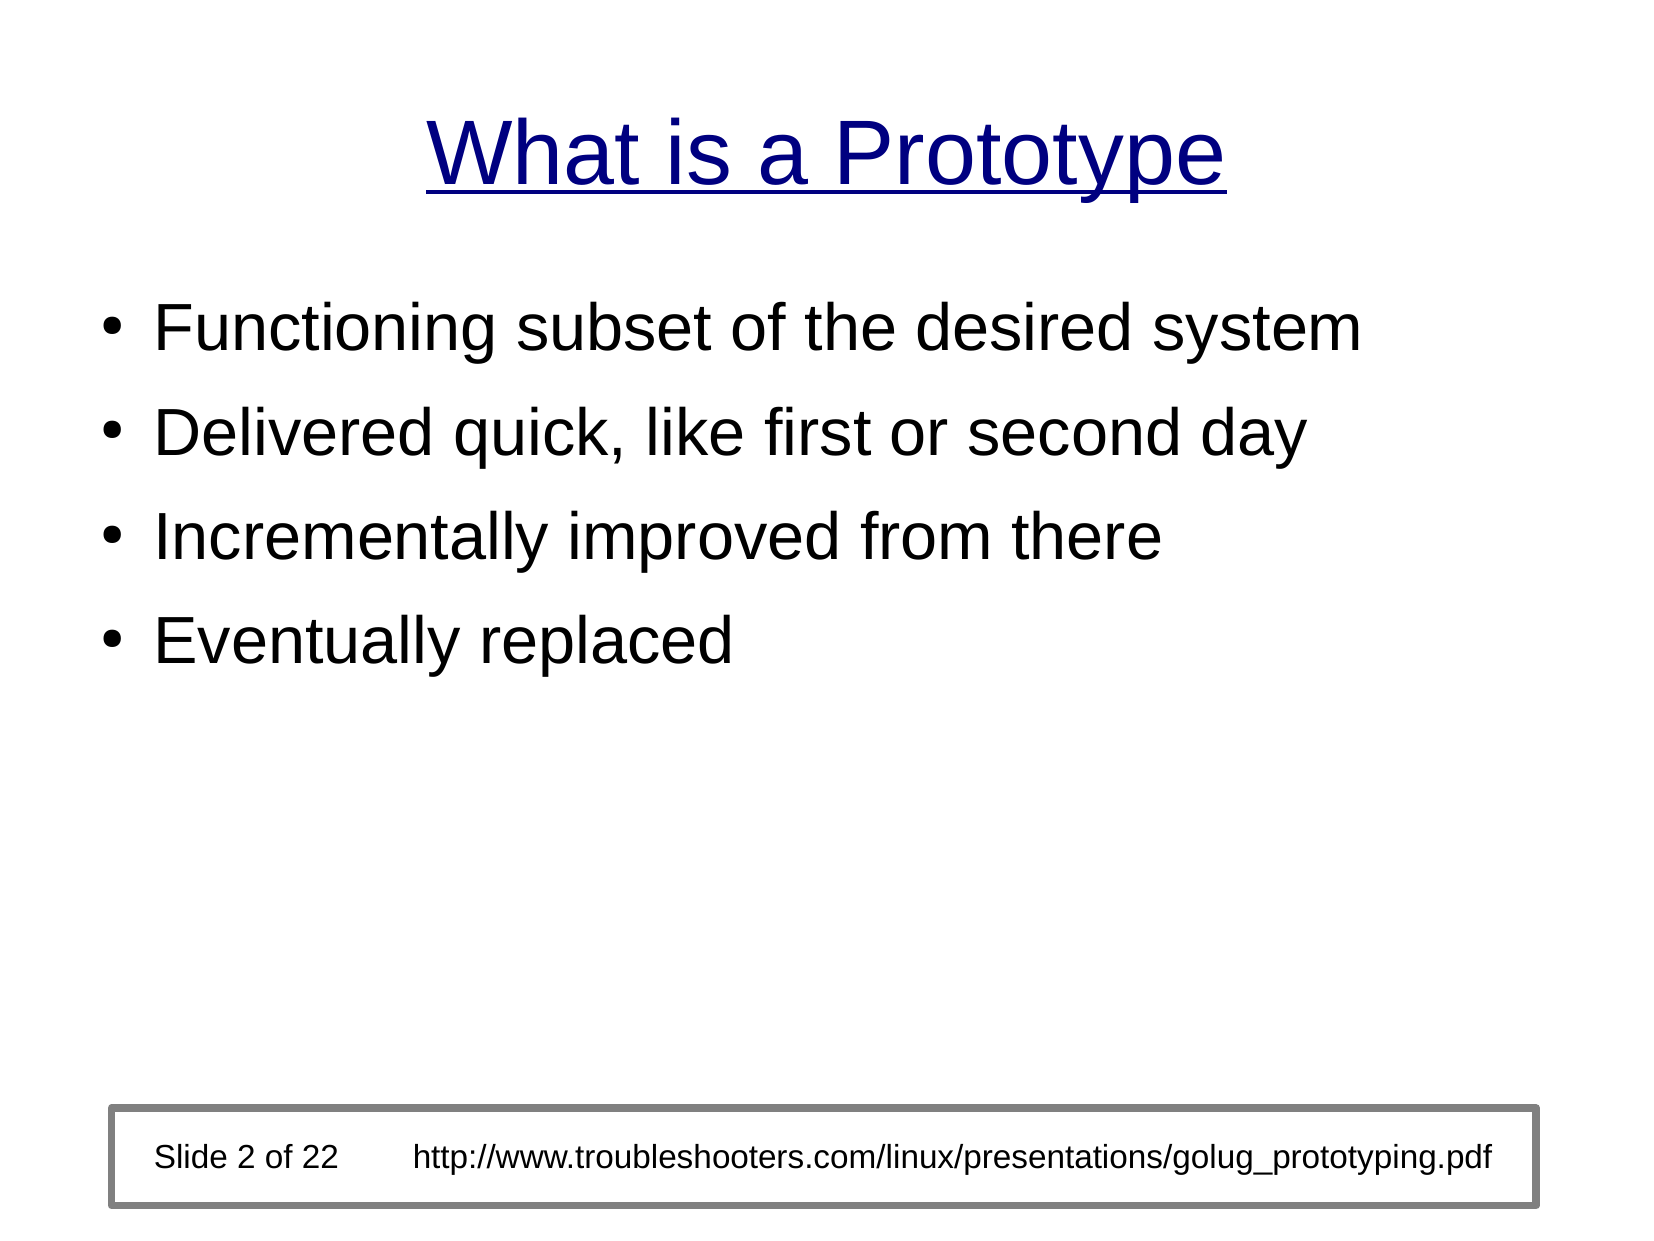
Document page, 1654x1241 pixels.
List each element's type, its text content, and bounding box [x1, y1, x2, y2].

title What is a Prototype [82, 49, 1571, 257]
list Functioning subset of the desired system Delivered quick, like first or second day Incrementally improved from there Eventually replaced [82, 290, 1538, 1010]
text_box Slide <number> of 22 http://www.troubleshooters.com/linux/presentations/golug_prototyping.pdf [111, 1108, 1537, 1206]
